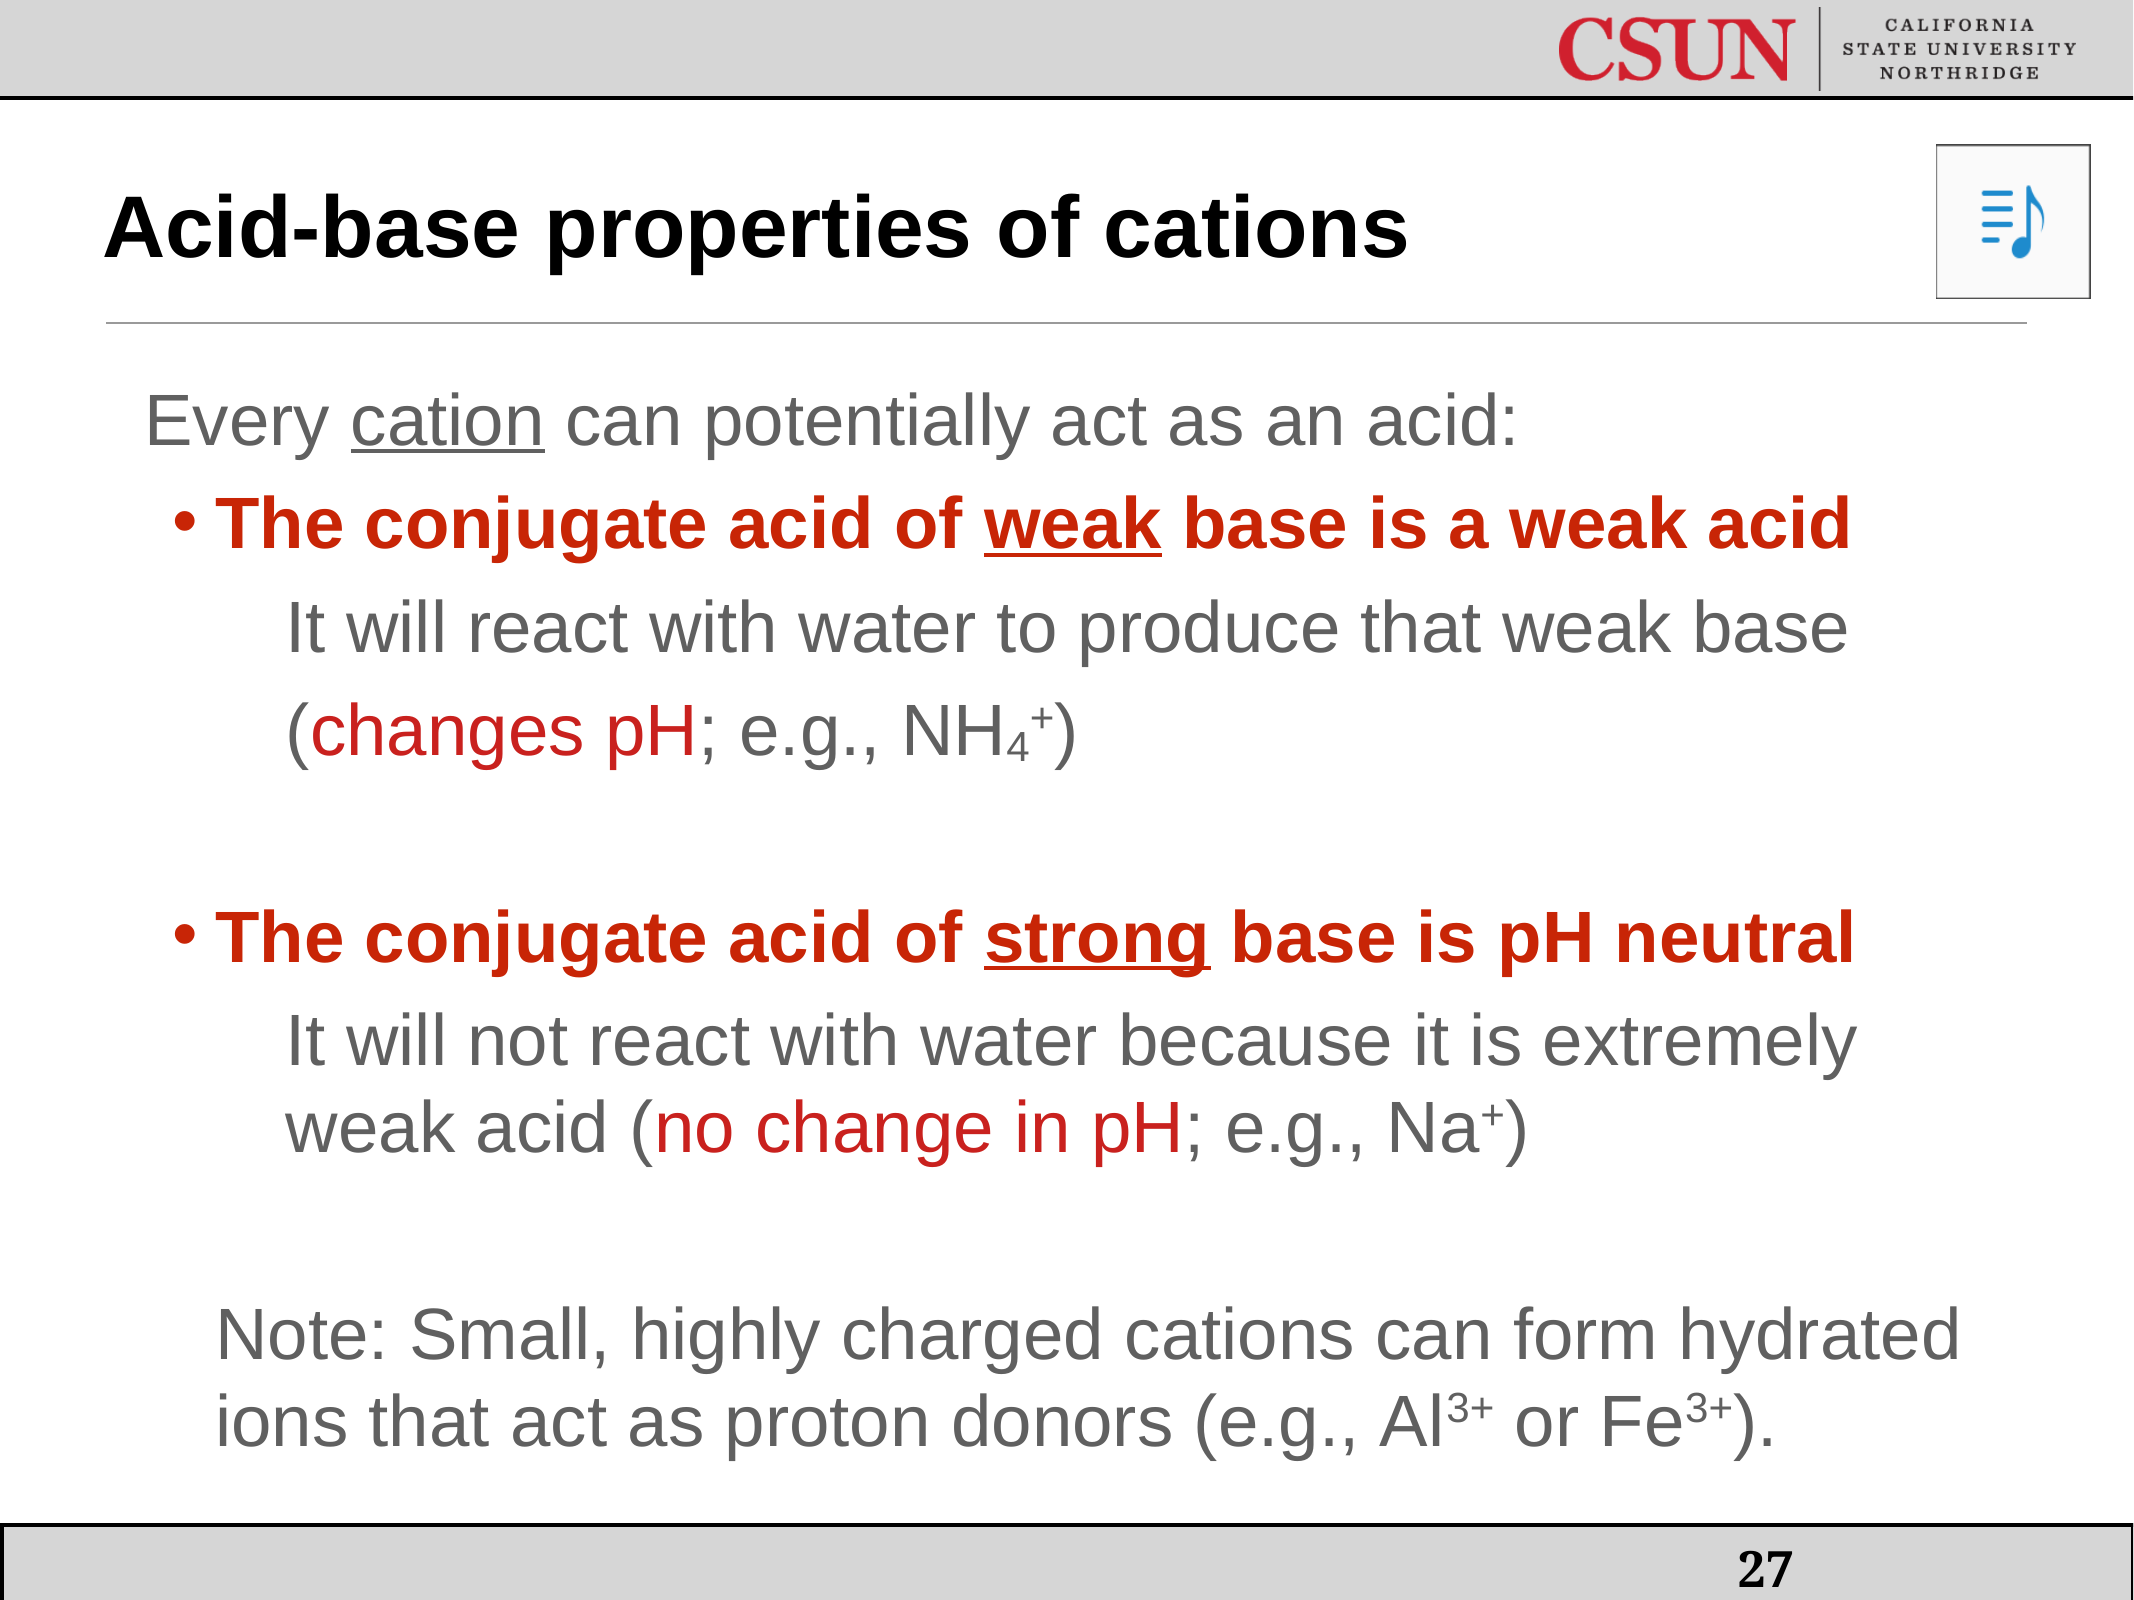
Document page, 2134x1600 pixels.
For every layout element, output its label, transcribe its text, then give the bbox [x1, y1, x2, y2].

picture [1559, 7, 2076, 91]
text_box [1935, 143, 2092, 301]
title Acid-base properties of cations [93, 104, 2040, 284]
list Every cation can potentially act as an acid: The conjugate acid of weak base is a weak acid It will react with water to produce that weak base (changes pH; e.g., NH4+) The conjugate acid of strong base is pH neutral It will not react with water because it is extremely weak acid (no change in pH; e.g., Na+) Note: Small, highly charged cations can form hydrated ions that act as proton donors (e.g., Al3+ or Fe3+). [93, 364, 2040, 1476]
